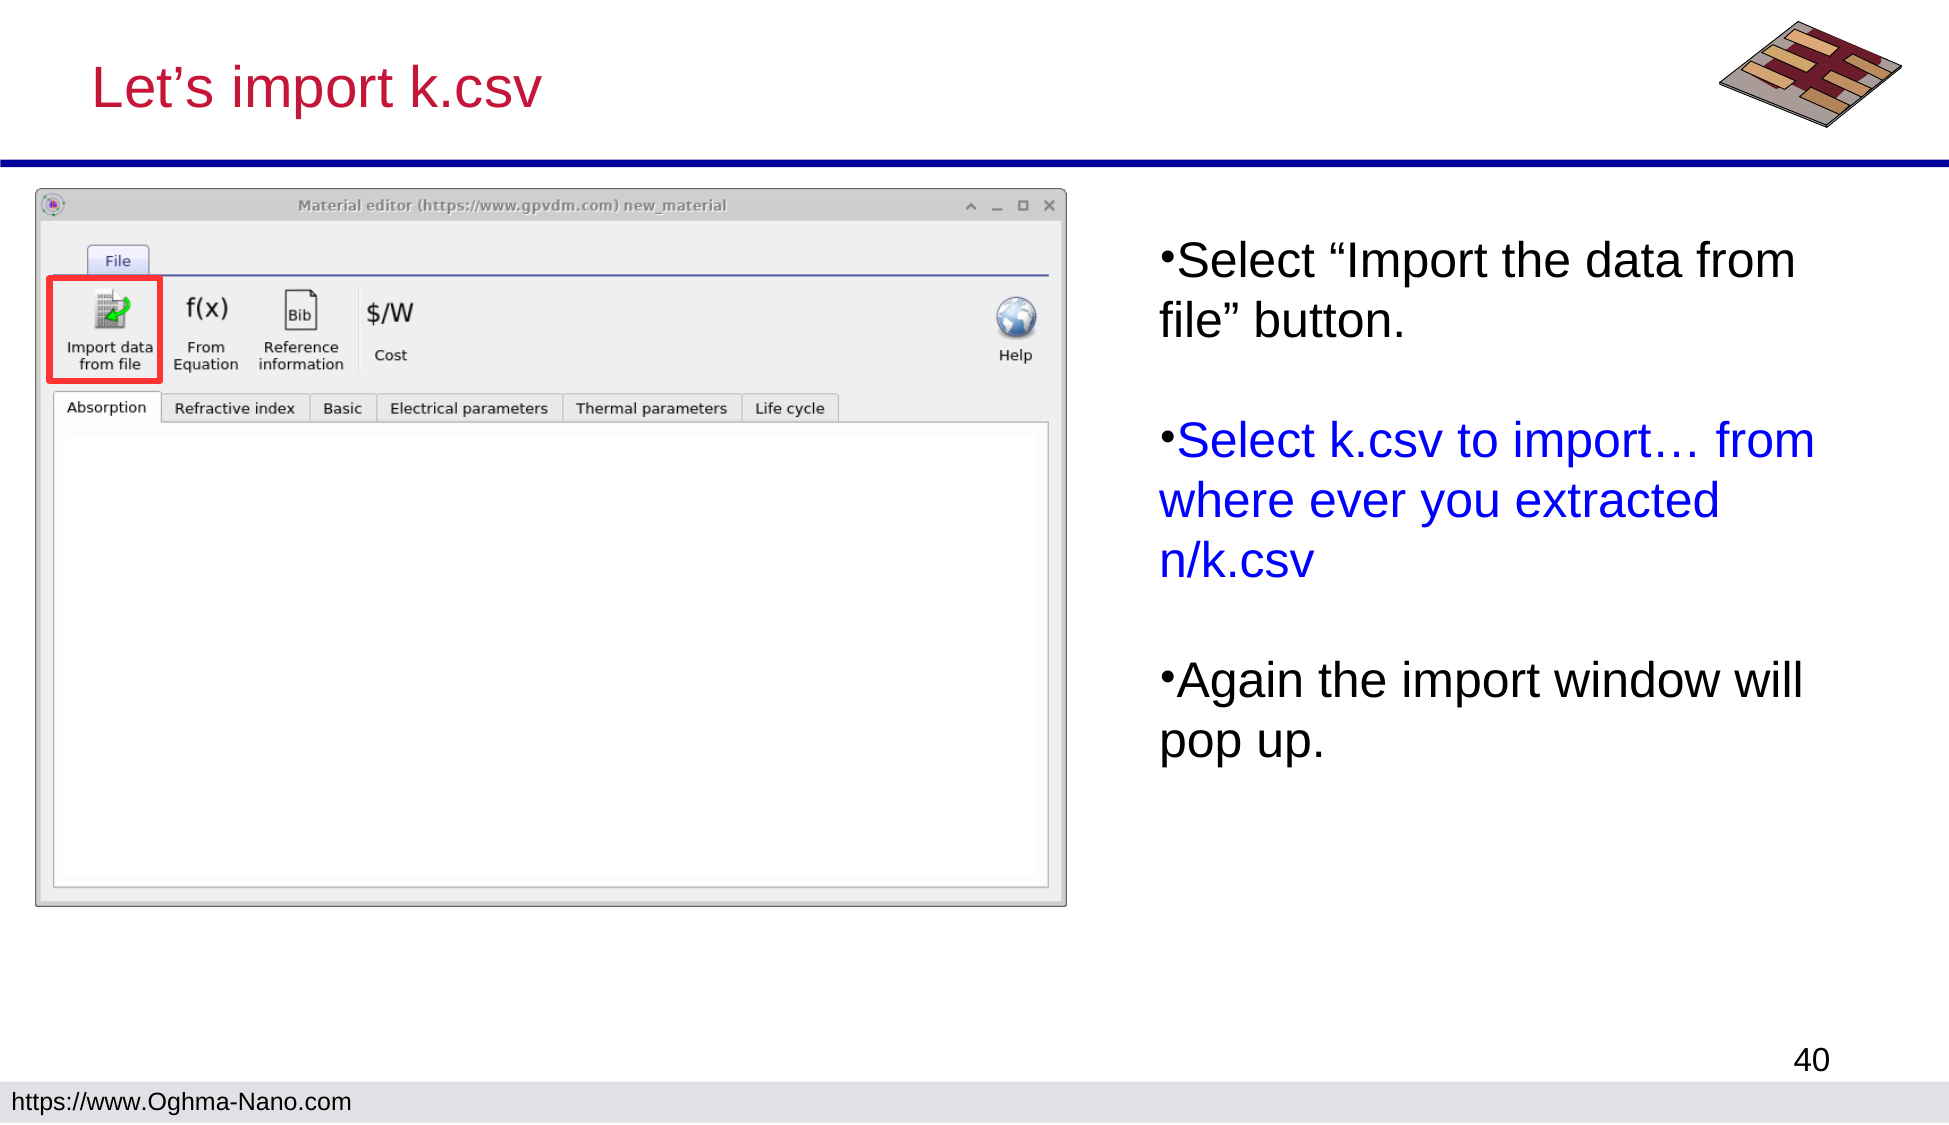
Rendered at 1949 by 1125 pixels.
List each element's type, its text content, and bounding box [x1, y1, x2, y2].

text_box <number> [1778, 1030, 1949, 1101]
text_box Select “Import the data from file” button. Select k.csv to import… from where ever you extracted n/k.csv Again the import window will pop up. [1144, 219, 1884, 785]
title Let’s import k.csv [76, 34, 1685, 140]
picture [35, 188, 1067, 907]
